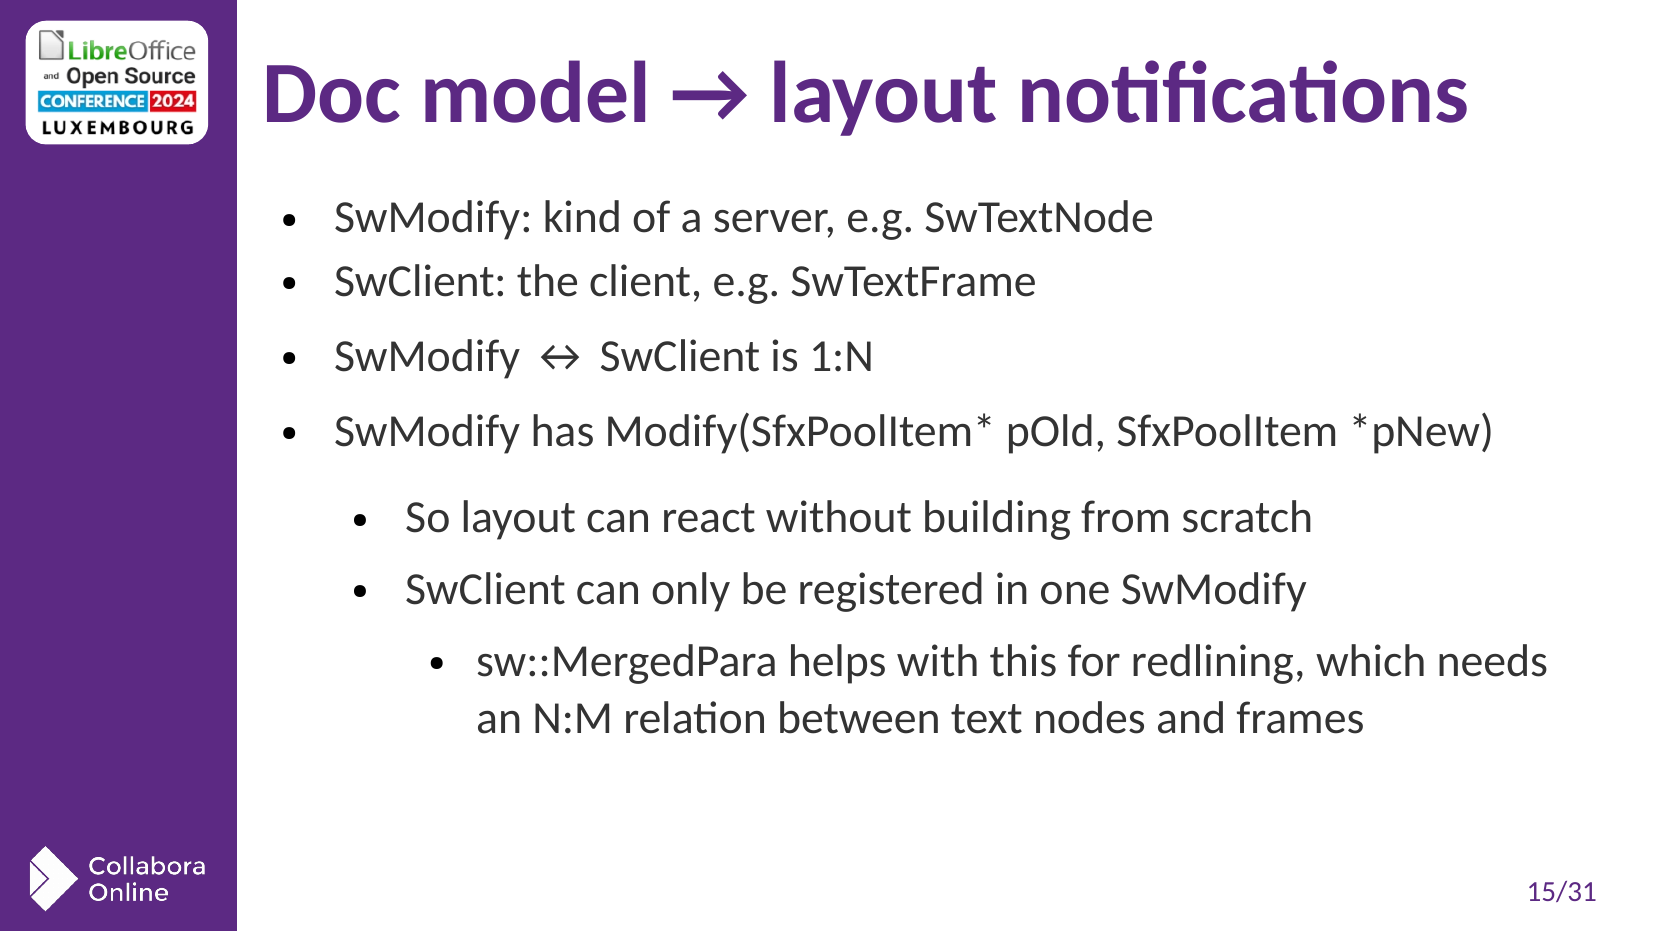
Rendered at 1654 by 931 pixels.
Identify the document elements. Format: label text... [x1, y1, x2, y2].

picture [34, 26, 200, 139]
list SwModify: kind of a server, e.g. SwTextNode SwClient: the client, e.g. SwTextFrame SwModify ↔ SwClient is 1:N SwModify has Modify(SfxPoolItem* pOld, SfxPoolItem *pNew) So layout can react without building from scratch SwClient can only be registered in one SwModify sw::MergedPara helps with this for redlining, which needs an N:M relation between text nodes and frames [263, 187, 1605, 856]
picture [25, 841, 209, 916]
title Doc model → layout notifications [262, 13, 1644, 145]
